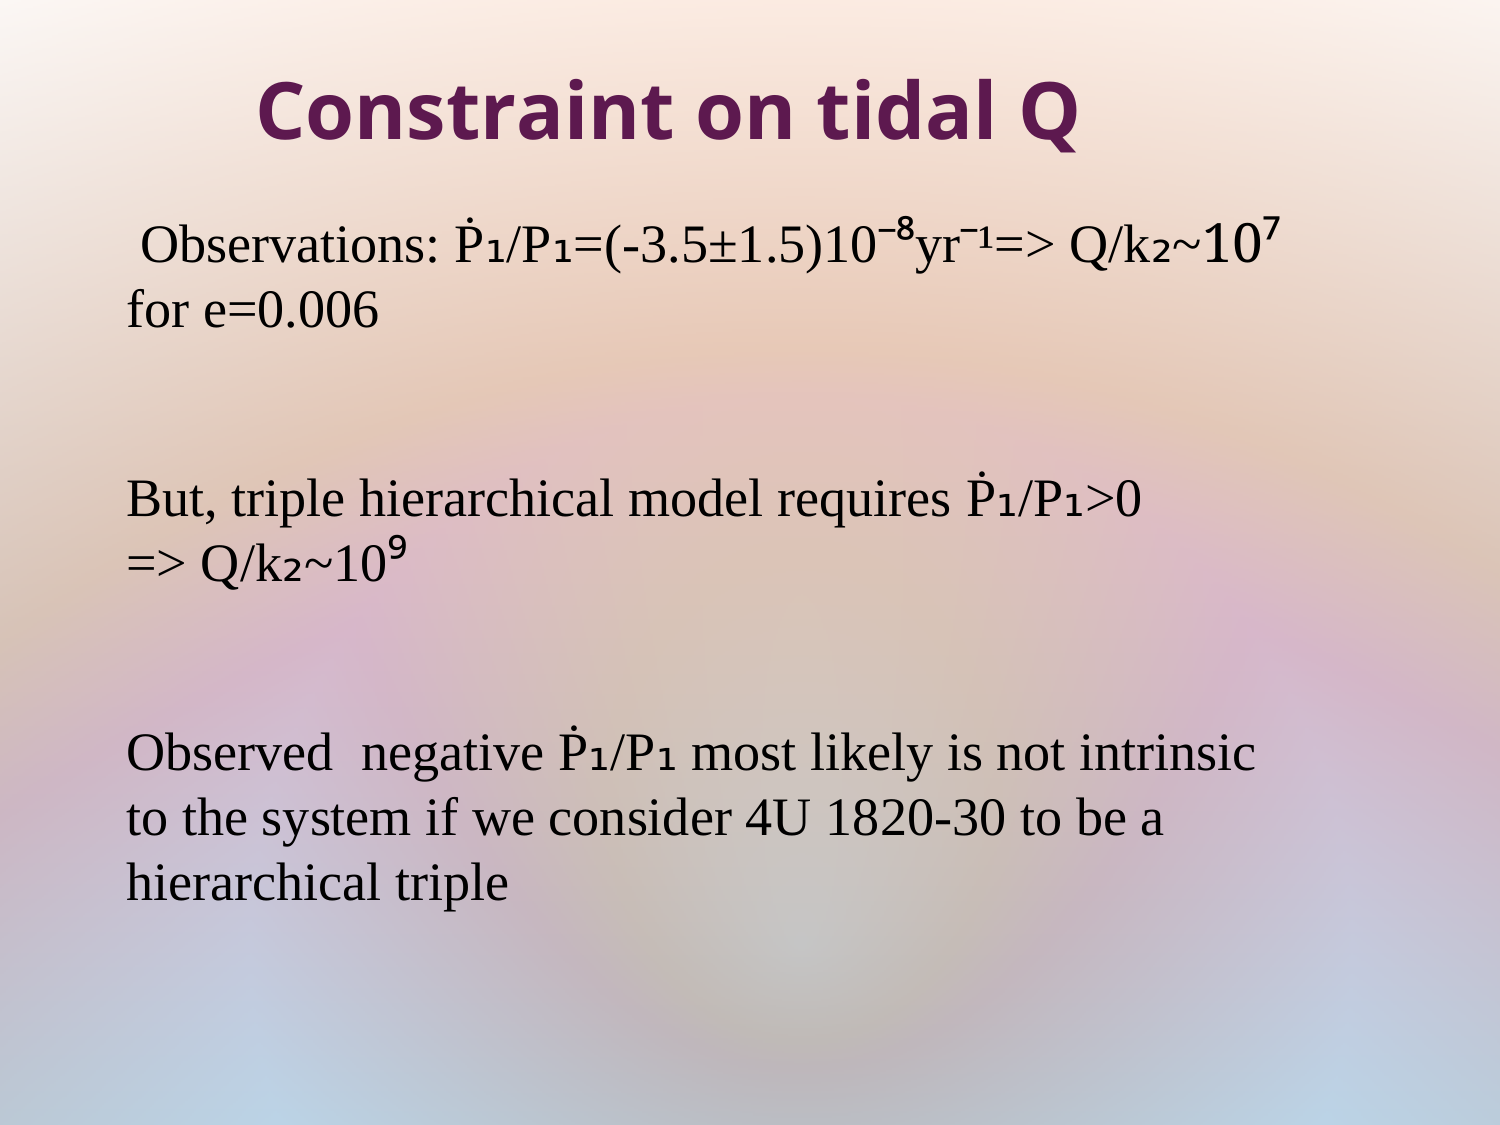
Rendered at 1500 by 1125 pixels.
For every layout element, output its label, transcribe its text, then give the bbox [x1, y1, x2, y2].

list Observations: Ṗ₁/P₁=(-3.5±1.5)10ˉ⁸yrˉ¹=> Q/k₂~10⁷ for e=0.006 But, triple hierarchical model requires Ṗ₁/P₁>0 => Q/k₂~10⁹ Observed negative Ṗ₁/P₁ most likely is not intrinsic to the system if we consider 4U 1820-30 to be a hierarchical triple [111, 200, 1300, 959]
title Constraint on tidal Q [75, 52, 1263, 240]
picture [0, 0, 1500, 1125]
